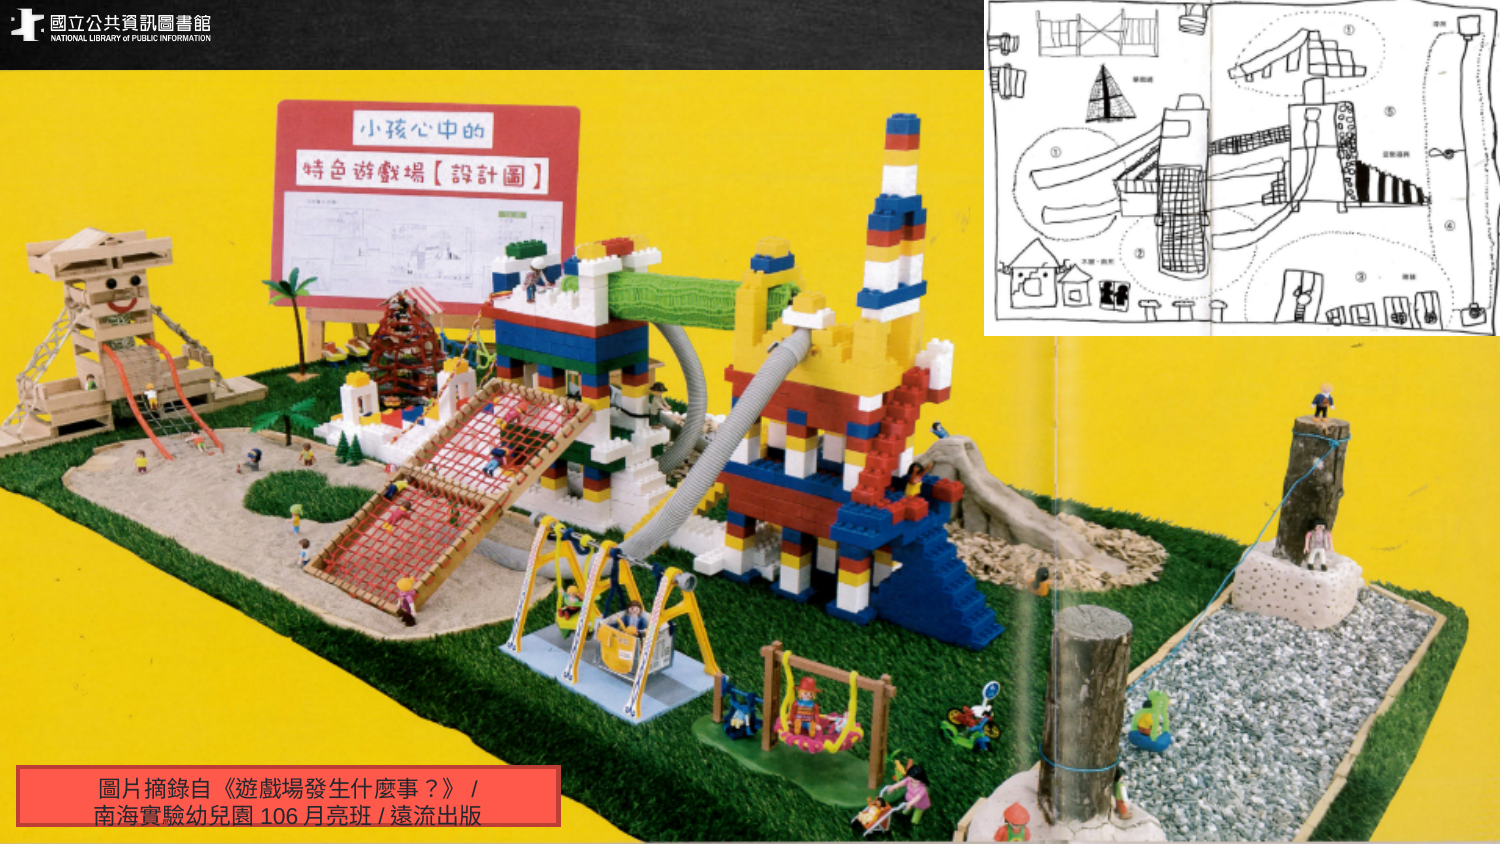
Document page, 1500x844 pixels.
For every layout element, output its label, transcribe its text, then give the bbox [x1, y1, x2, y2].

picture [0, 0, 1500, 844]
text_box 圖片摘錄自《遊戲場發生什麼事？》/ 南海實驗幼兒園106月亮班/遠流出版 [18, 767, 558, 825]
